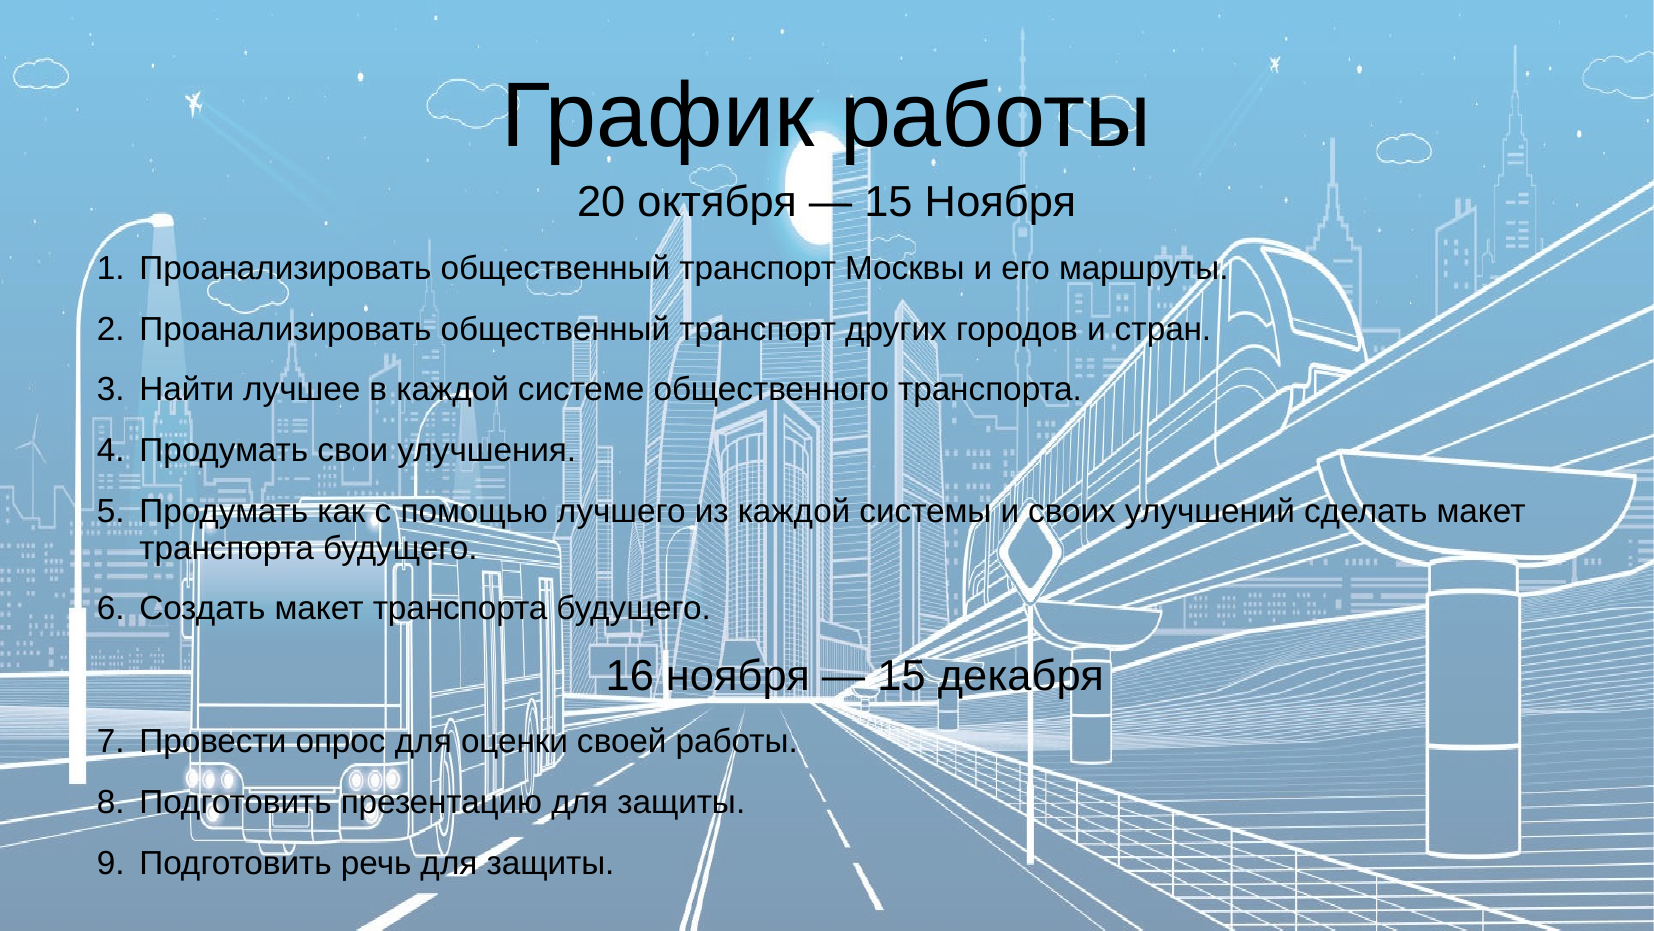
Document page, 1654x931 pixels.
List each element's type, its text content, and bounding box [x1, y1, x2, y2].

title График работы [82, 37, 1571, 177]
list 20 октября — 15 Ноября Проанализировать общественный транспорт Москвы и его маршруты. Проанализировать общественный транспорт других городов и стран. Найти лучшее в каждой системе общественного транспорта. Продумать свои улучшения. Продумать как с помощью лучшего из каждой системы и своих улучшений сделать макет транспорта будущего. Создать макет транспорта будущего. 16 ноября — 15 декабря Провести опрос для оценки своей работы. Подготовить презентацию для защиты. Подготовить речь для защиты. [82, 177, 1571, 890]
